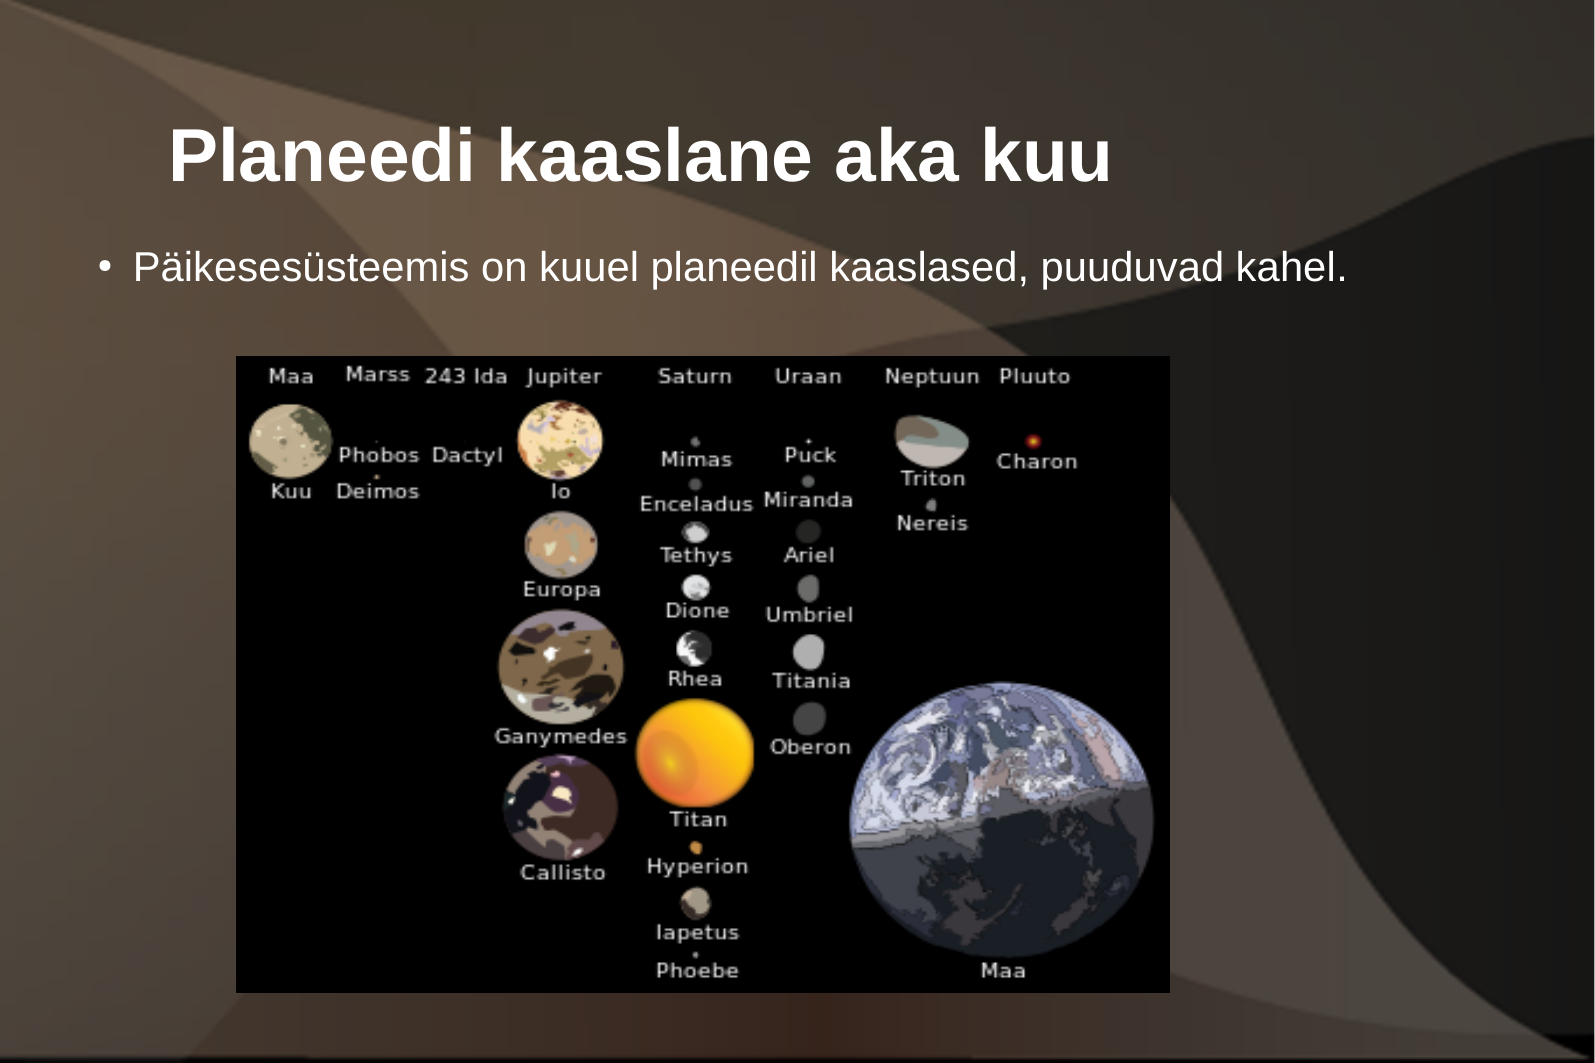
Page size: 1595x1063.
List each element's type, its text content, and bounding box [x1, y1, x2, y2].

picture [0, 0, 1595, 1063]
text_box Planeedi kaaslane aka kuu [153, 106, 1359, 206]
text_box Päikesesüsteemis on kuuel planeedil kaaslased, puuduvad kahel. [82, 236, 1465, 345]
